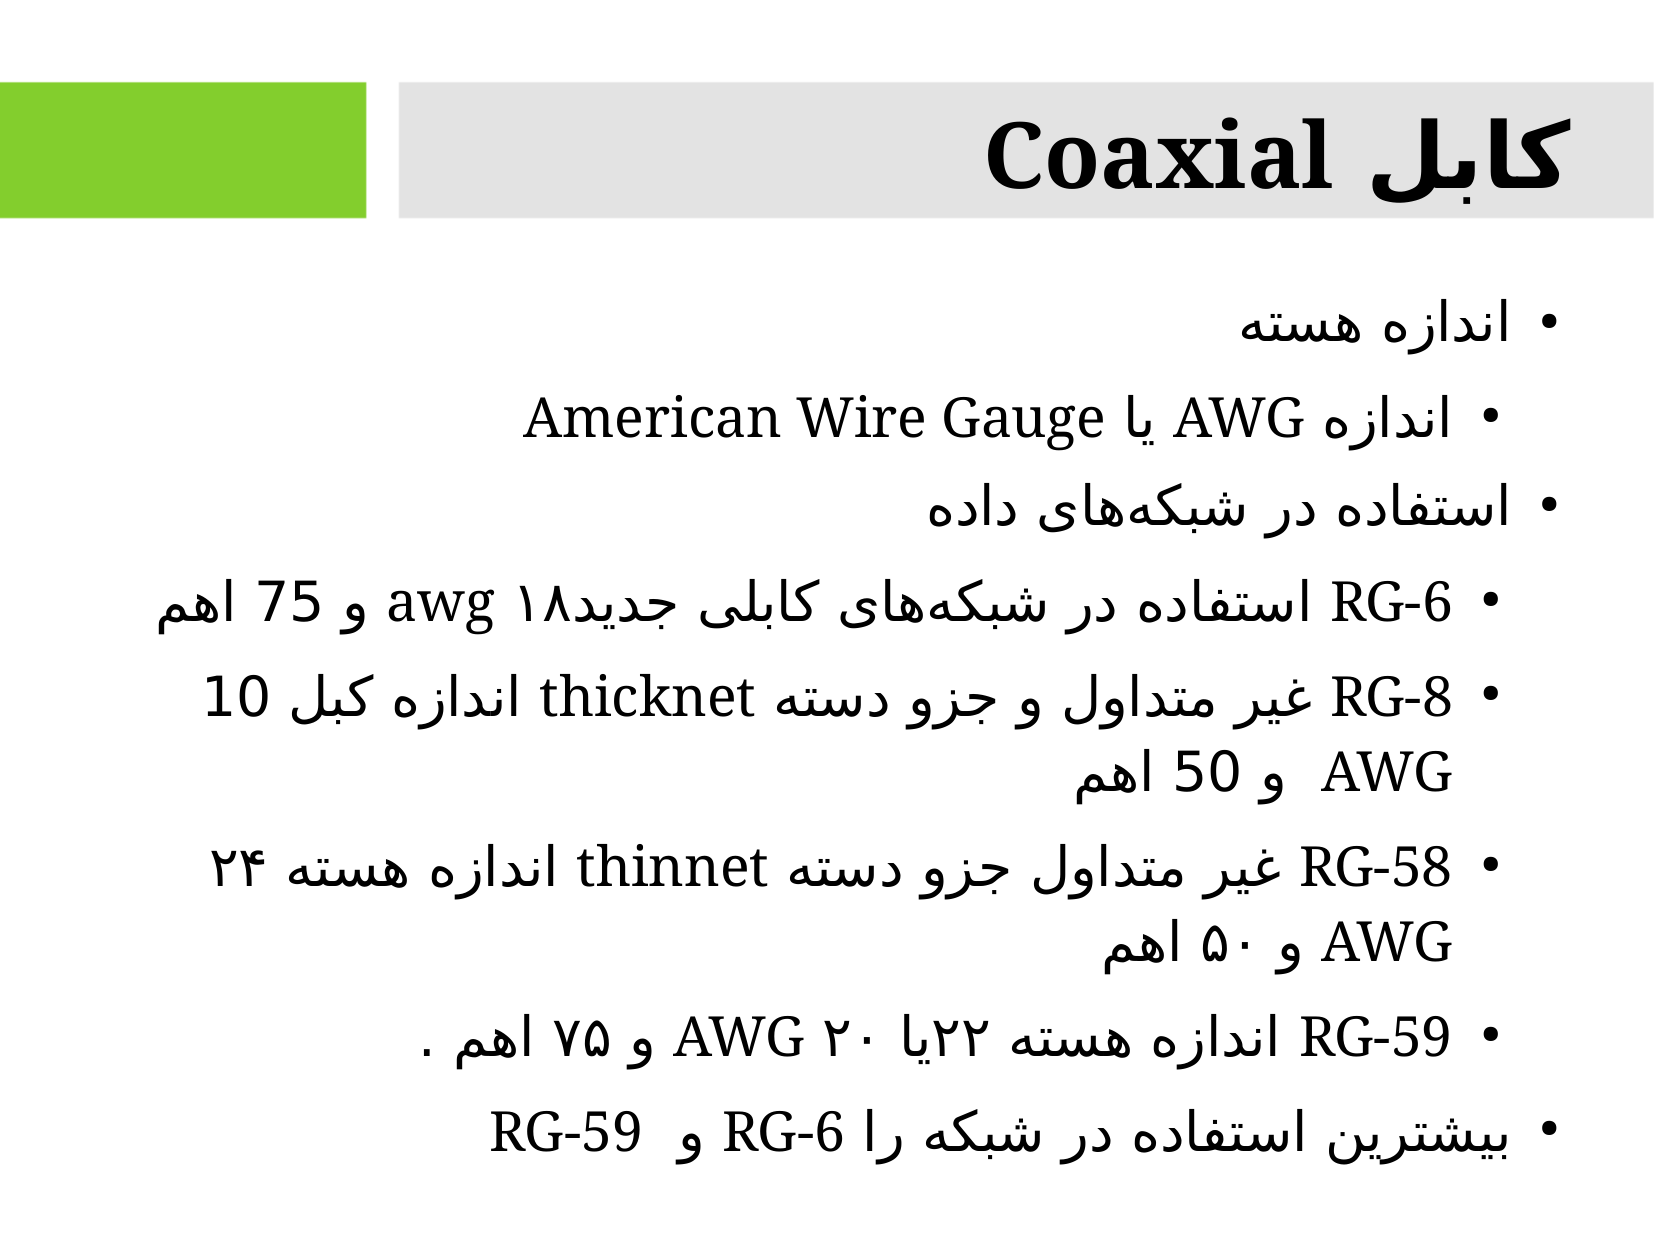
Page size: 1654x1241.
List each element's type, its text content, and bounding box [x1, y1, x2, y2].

title کابل Coaxial [82, 49, 1571, 257]
list اندازه هسته اندازه AWG یا American Wire Gauge استفاده در شبکه‌های داده RG-6 استفاده در شبکه‌های کابلی جدید۱۸ awg و 75 اهم RG-8 غیر متداول و جزو دسته thicknet اندازه کبل 10 AWG و 50 اهم RG-58 غیر متداول جزو دسته thinnet اندازه هسته ۲۴ AWG و ۵۰ اهم RG-59 اندازه هسته ۲۲یا ۲۰ AWG و ۷۵ اهم . بیشترین استفاده در شبکه را RG-6 و RG-59 [82, 290, 1571, 1182]
picture [0, 0, 1654, 1241]
